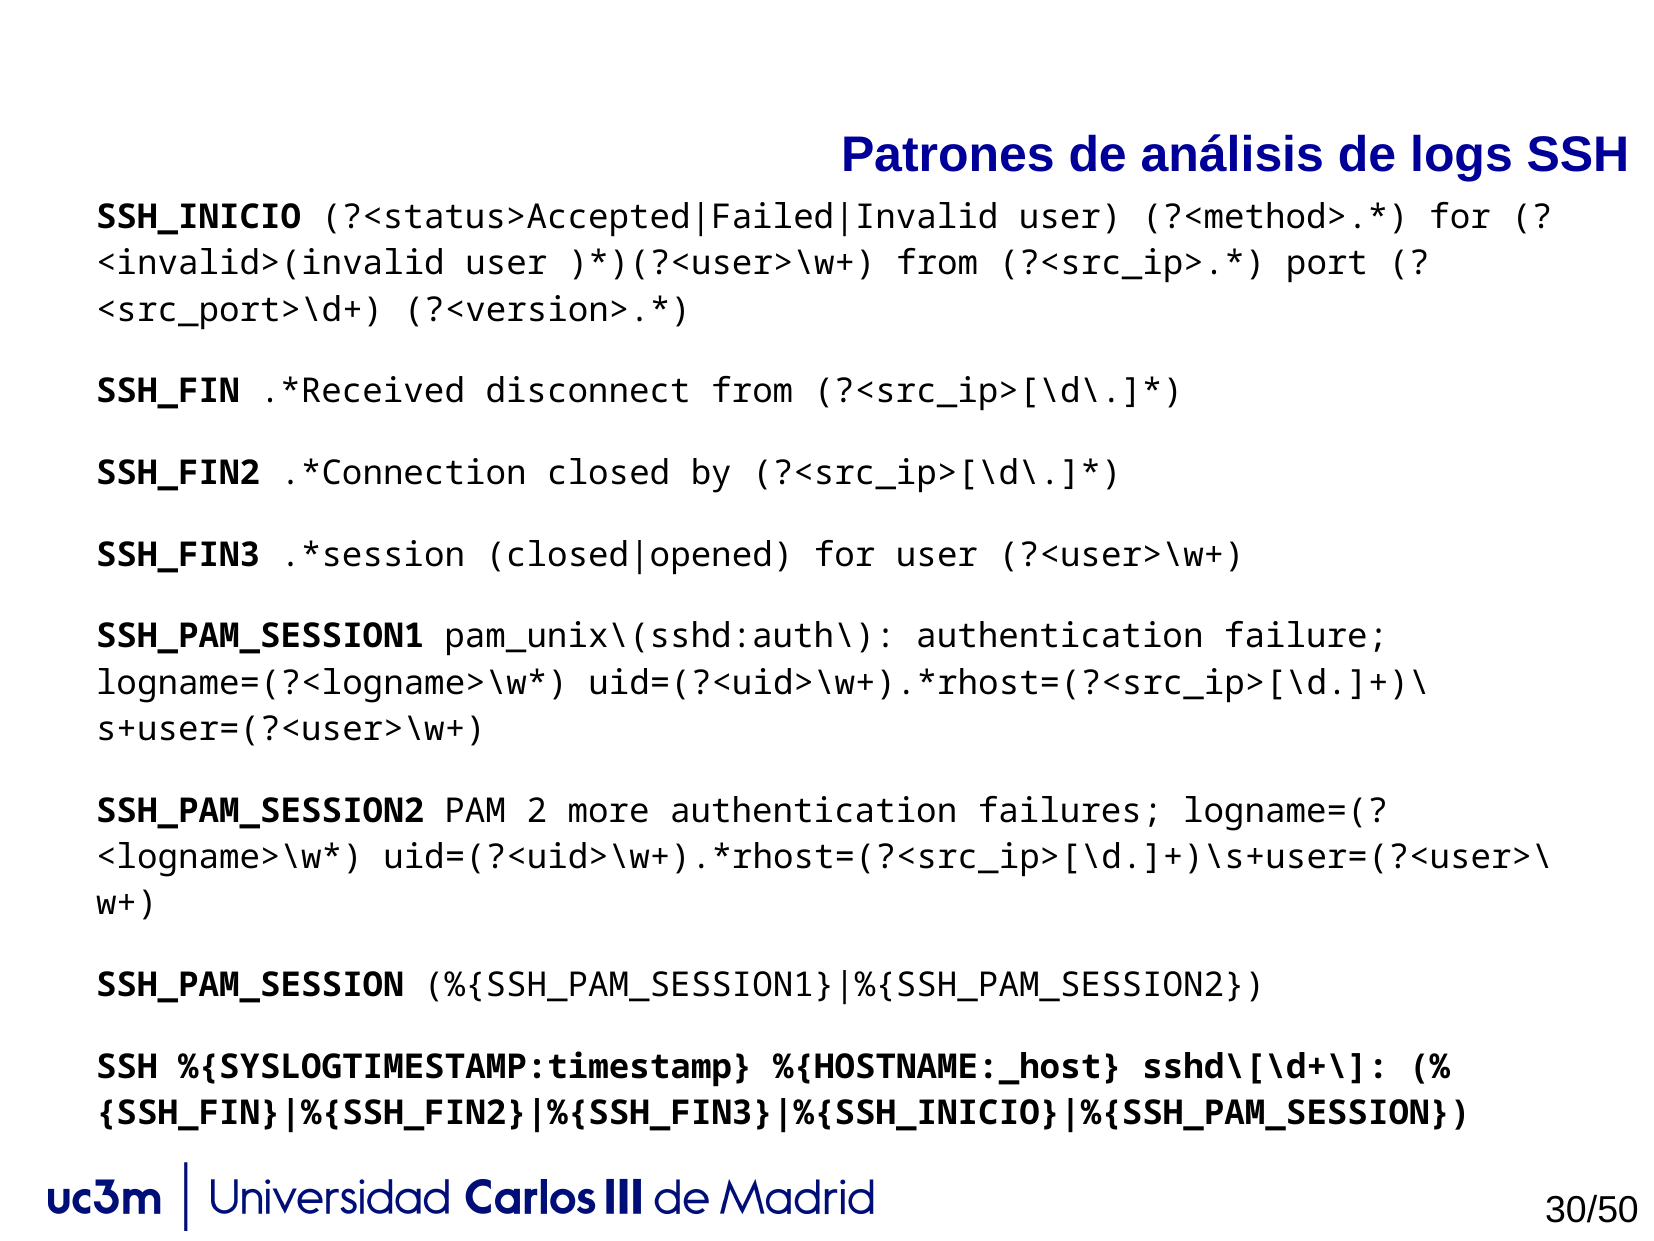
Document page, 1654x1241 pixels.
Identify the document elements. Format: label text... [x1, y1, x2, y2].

list SSH_INICIO (?<status>Accepted|Failed|Invalid user) (?<method>.*) for (?<invalid>(invalid user )*)(?<user>\w+) from (?<src_ip>.*) port (?<src_port>\d+) (?<version>.*) SSH_FIN .*Received disconnect from (?<src_ip>[\d\.]*) SSH_FIN2 .*Connection closed by (?<src_ip>[\d\.]*) SSH_FIN3 .*session (closed|opened) for user (?<user>\w+) SSH_PAM_SESSION1 pam_unix\(sshd:auth\): authentication failure; logname=(?<logname>\w*) uid=(?<uid>\w+).*rhost=(?<src_ip>[\d.]+)\s+user=(?<user>\w+) SSH_PAM_SESSION2 PAM 2 more authentication failures; logname=(?<logname>\w*) uid=(?<uid>\w+).*rhost=(?<src_ip>[\d.]+)\s+user=(?<user>\w+) SSH_PAM_SESSION (%{SSH_PAM_SESSION1}|%{SSH_PAM_SESSION2}) SSH %{SYSLOGTIMESTAMP:timestamp} %{HOSTNAME:_host} sshd\[\d+\]: (%{SSH_FIN}|%{SSH_FIN2}|%{SSH_FIN3}|%{SSH_INICIO}|%{SSH_PAM_SESSION}) [95, 192, 1584, 1147]
picture [11, 1151, 910, 1241]
title Patrones de análisis de logs SSH [129, 0, 1630, 182]
